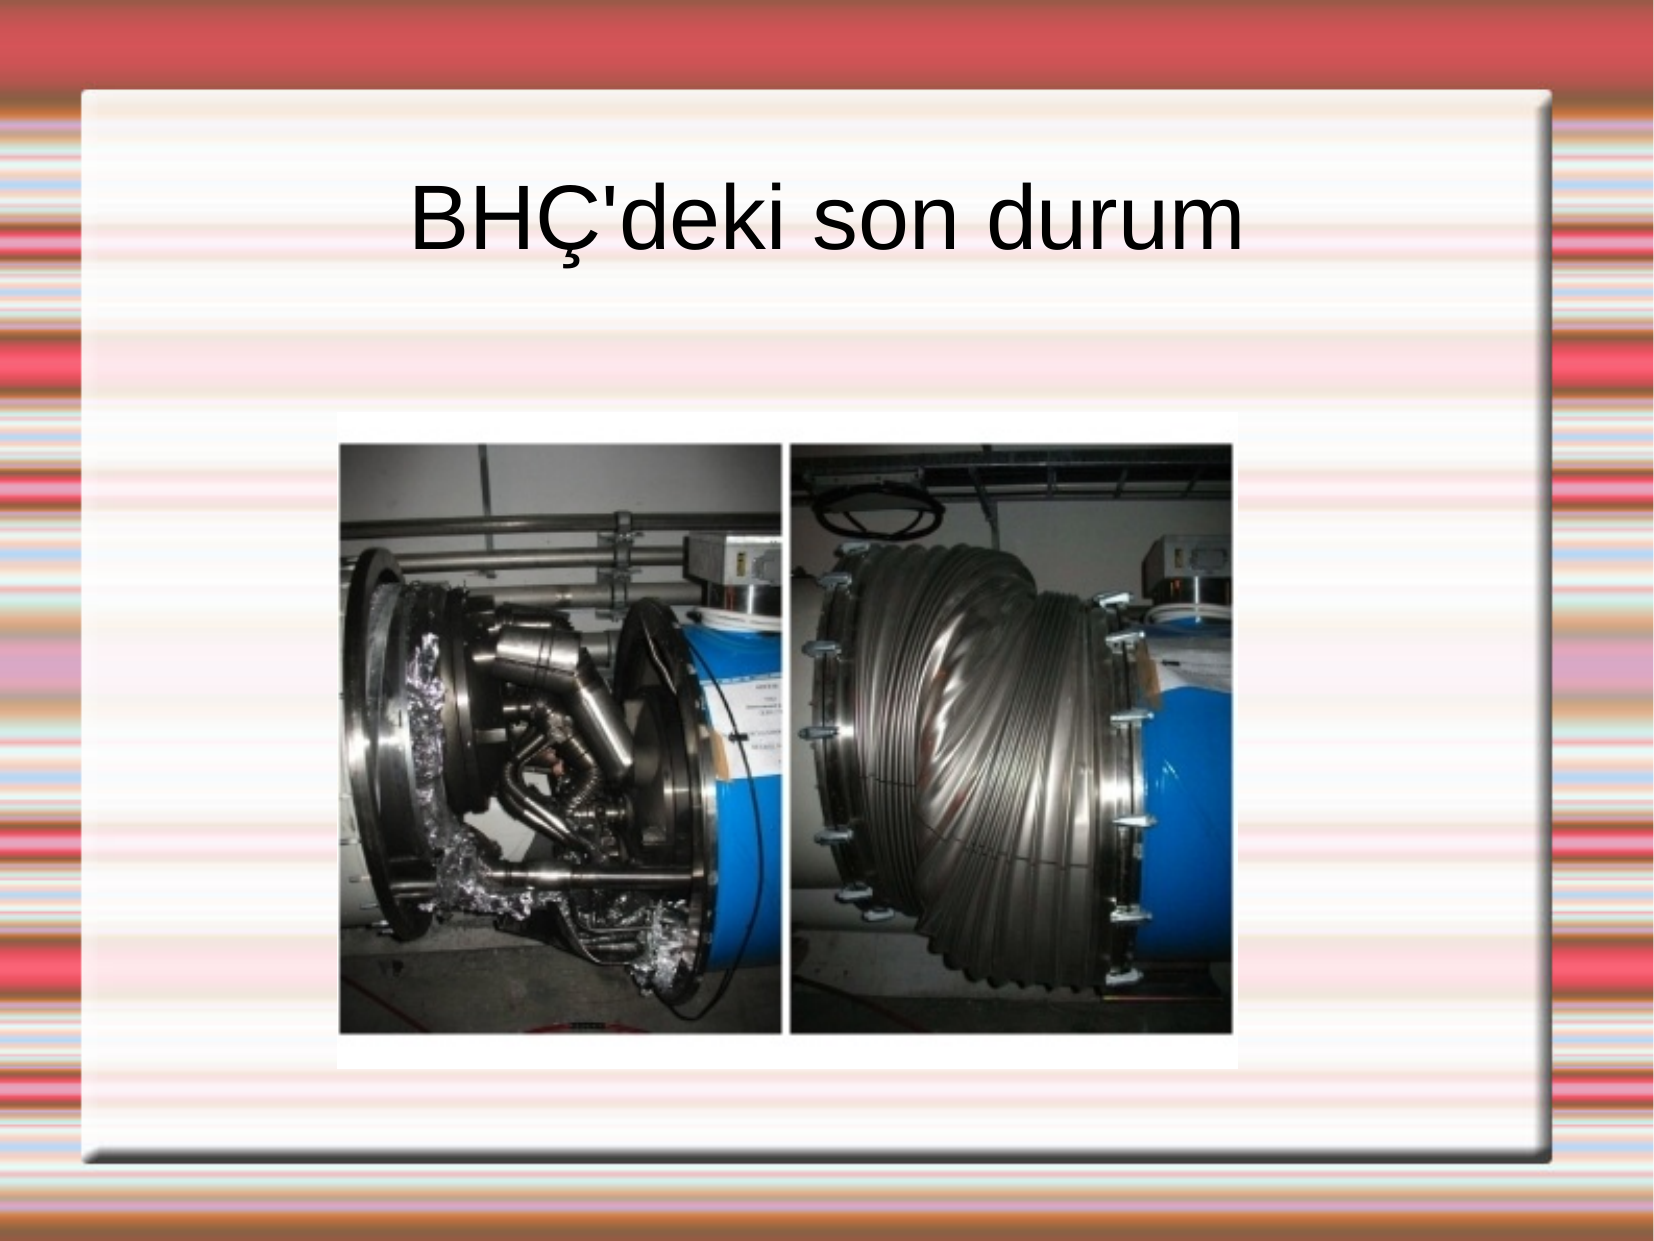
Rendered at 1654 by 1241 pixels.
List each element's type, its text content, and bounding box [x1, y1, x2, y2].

picture [0, 0, 1654, 1241]
title BHÇ'deki son durum [121, 114, 1534, 322]
